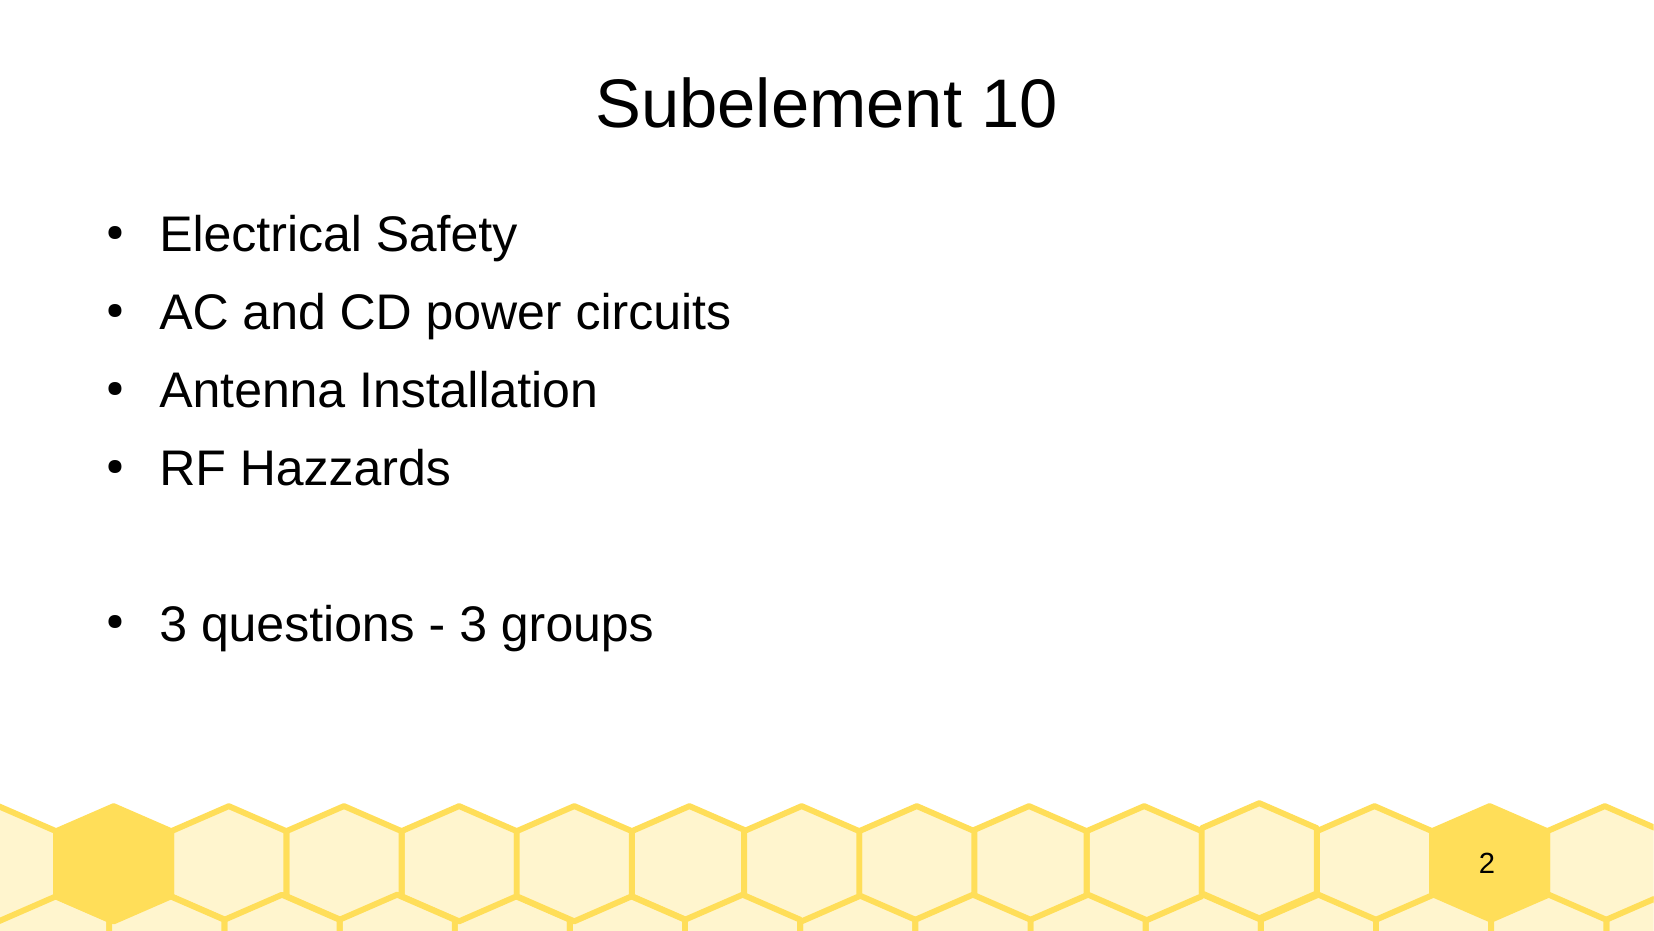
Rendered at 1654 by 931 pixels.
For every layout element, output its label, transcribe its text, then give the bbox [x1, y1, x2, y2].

title Subelement 10 [88, 29, 1565, 178]
list Electrical Safety AC and CD power circuits Antenna Installation RF Hazzards 3 questions - 3 groups [88, 206, 1565, 739]
